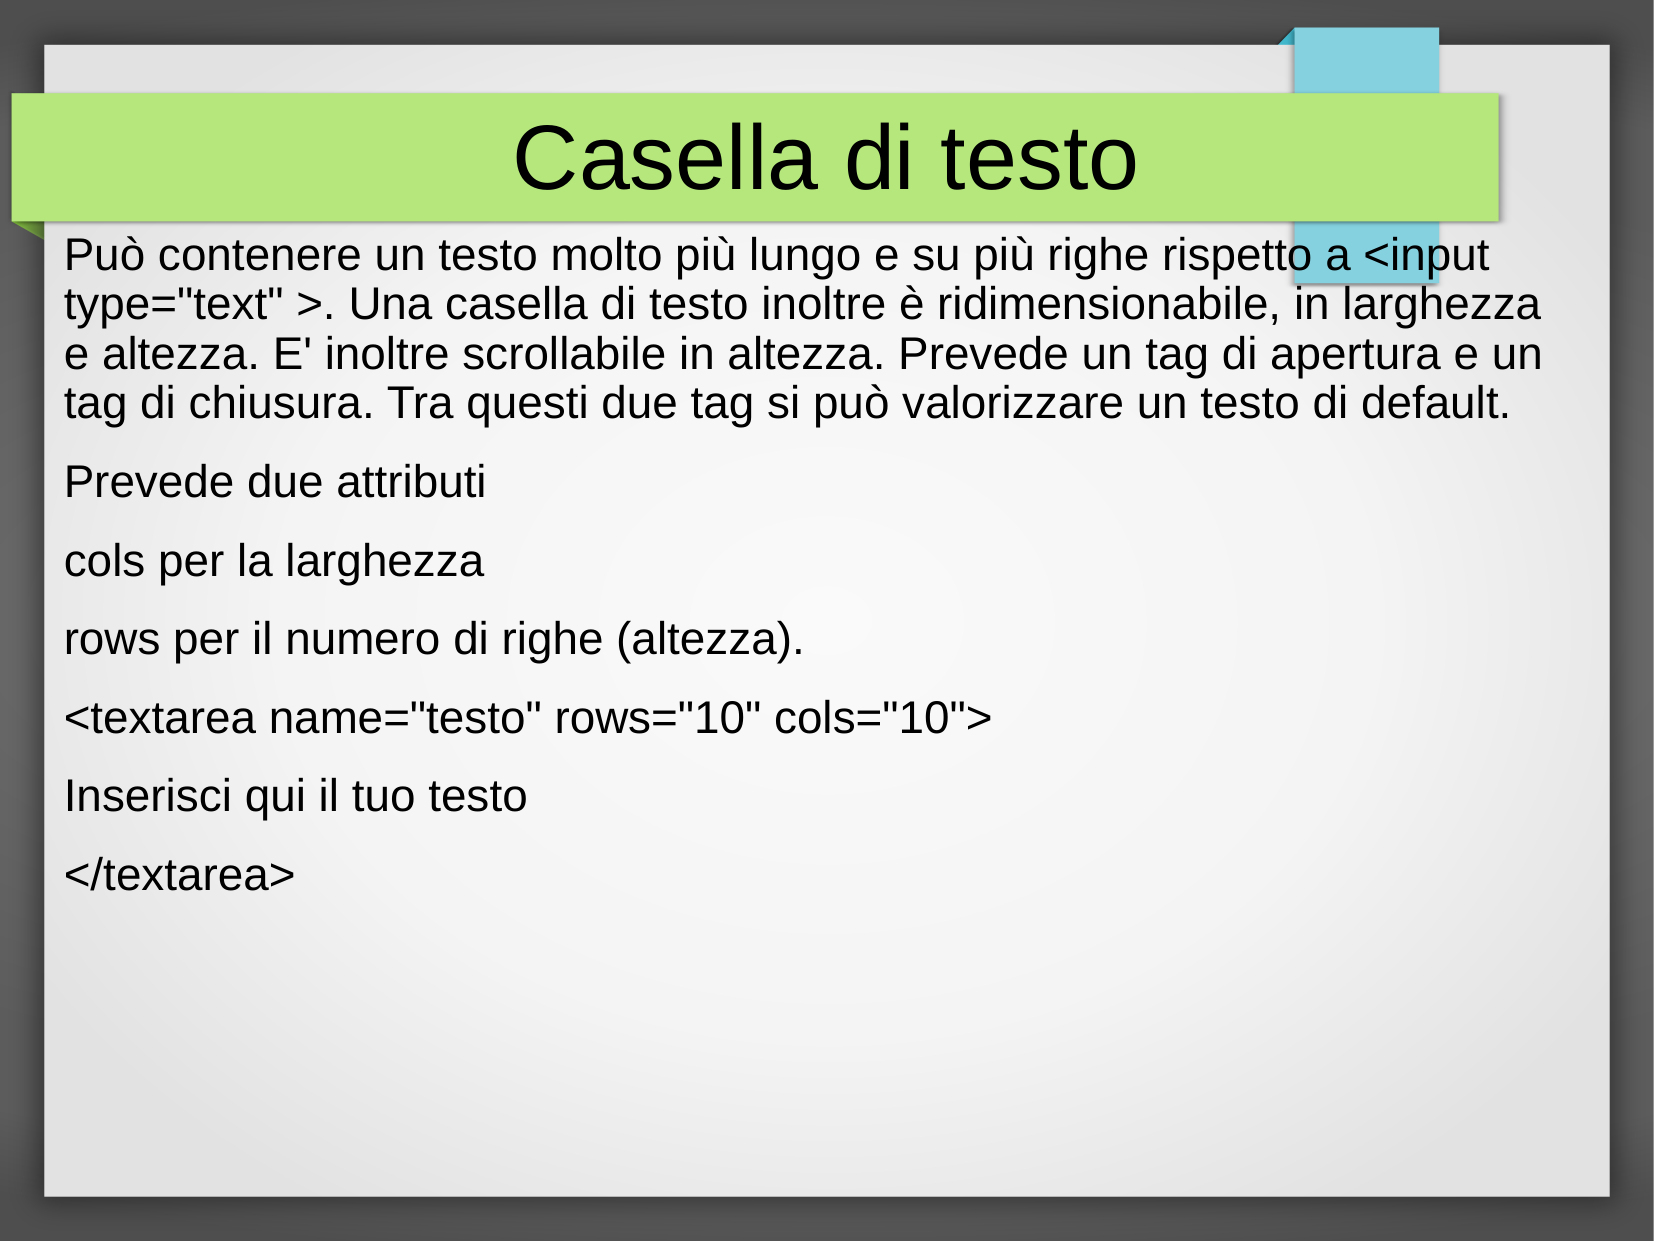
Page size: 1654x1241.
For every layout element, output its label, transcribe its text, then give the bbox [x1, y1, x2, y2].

picture [0, 0, 1654, 1241]
list Può contenere un testo molto più lungo e su più righe rispetto a <input type="text" >. Una casella di testo inoltre è ridimensionabile, in larghezza e altezza. E' inoltre scrollabile in altezza. Prevede un tag di apertura e un tag di chiusura. Tra questi due tag si può valorizzare un testo di default. Prevede due attributi cols per la larghezza rows per il numero di righe (altezza). <textarea name="testo" rows="10" cols="10"> Inserisci qui il tuo testo </textarea> [63, 230, 1548, 1193]
title Casella di testo [82, 49, 1571, 257]
